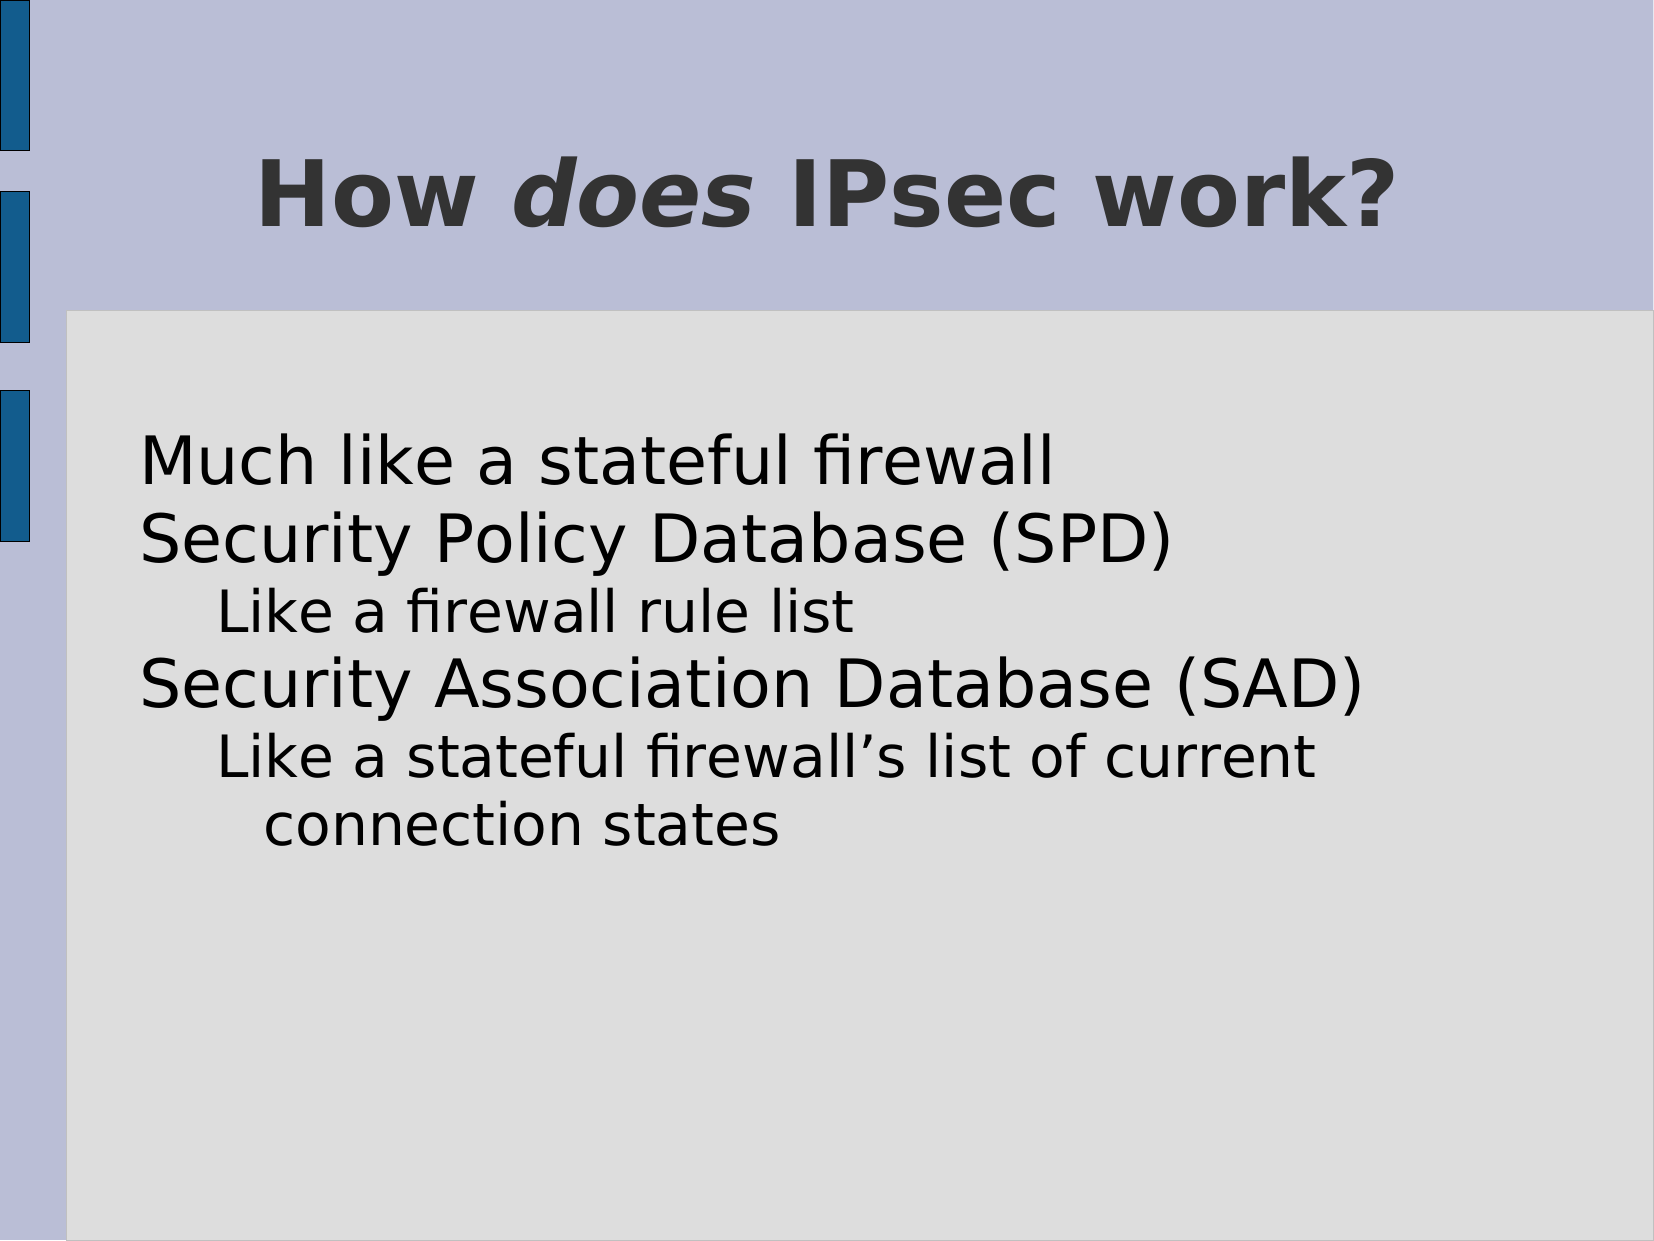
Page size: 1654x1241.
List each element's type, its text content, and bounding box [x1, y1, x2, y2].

list Much like a stateful firewall Security Policy Database (SPD) Like a firewall rule list Security Association Database (SAD) Like a stateful firewall’s list of current connection states [121, 344, 1534, 1127]
title How does IPsec work? [121, 91, 1534, 299]
